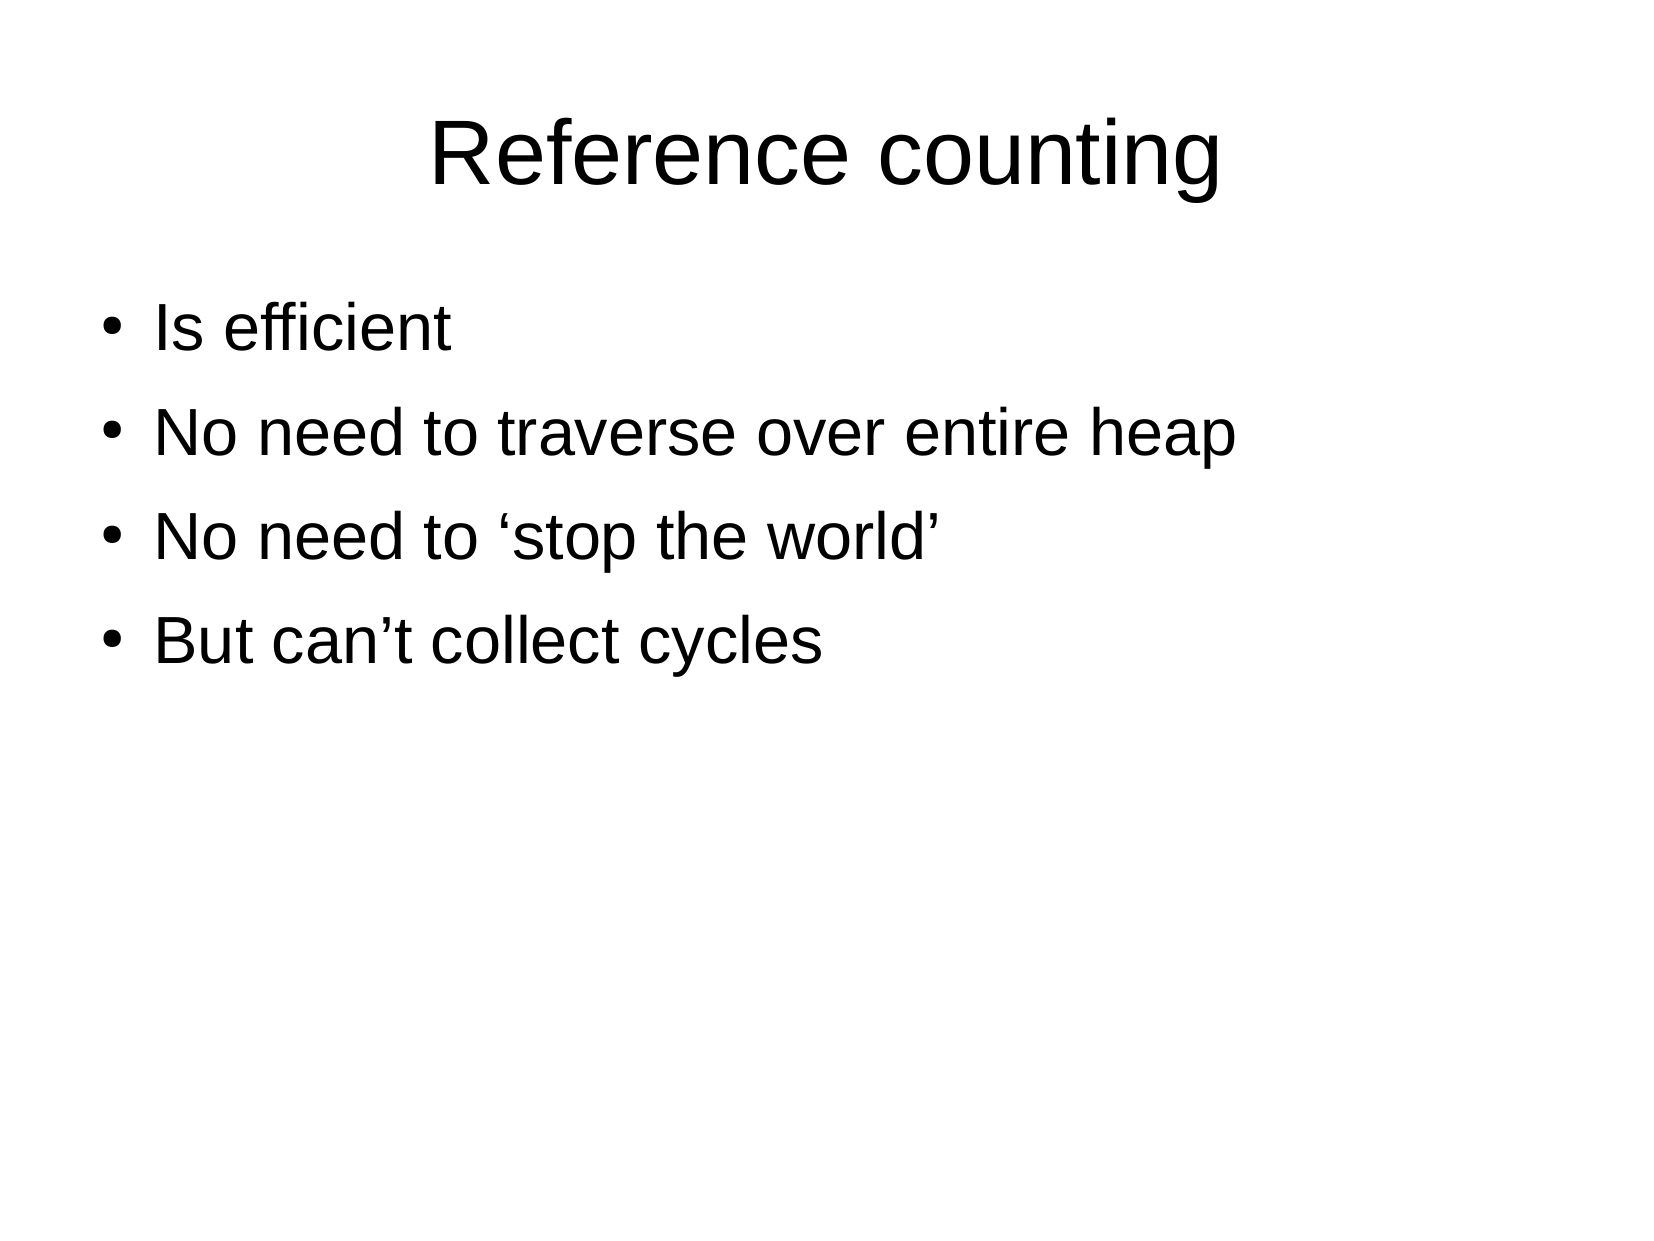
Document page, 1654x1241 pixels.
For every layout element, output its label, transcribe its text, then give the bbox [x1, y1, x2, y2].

title Reference counting [82, 49, 1571, 257]
list Is efficient No need to traverse over entire heap No need to ‘stop the world’ But can’t collect cycles [82, 290, 1571, 1010]
